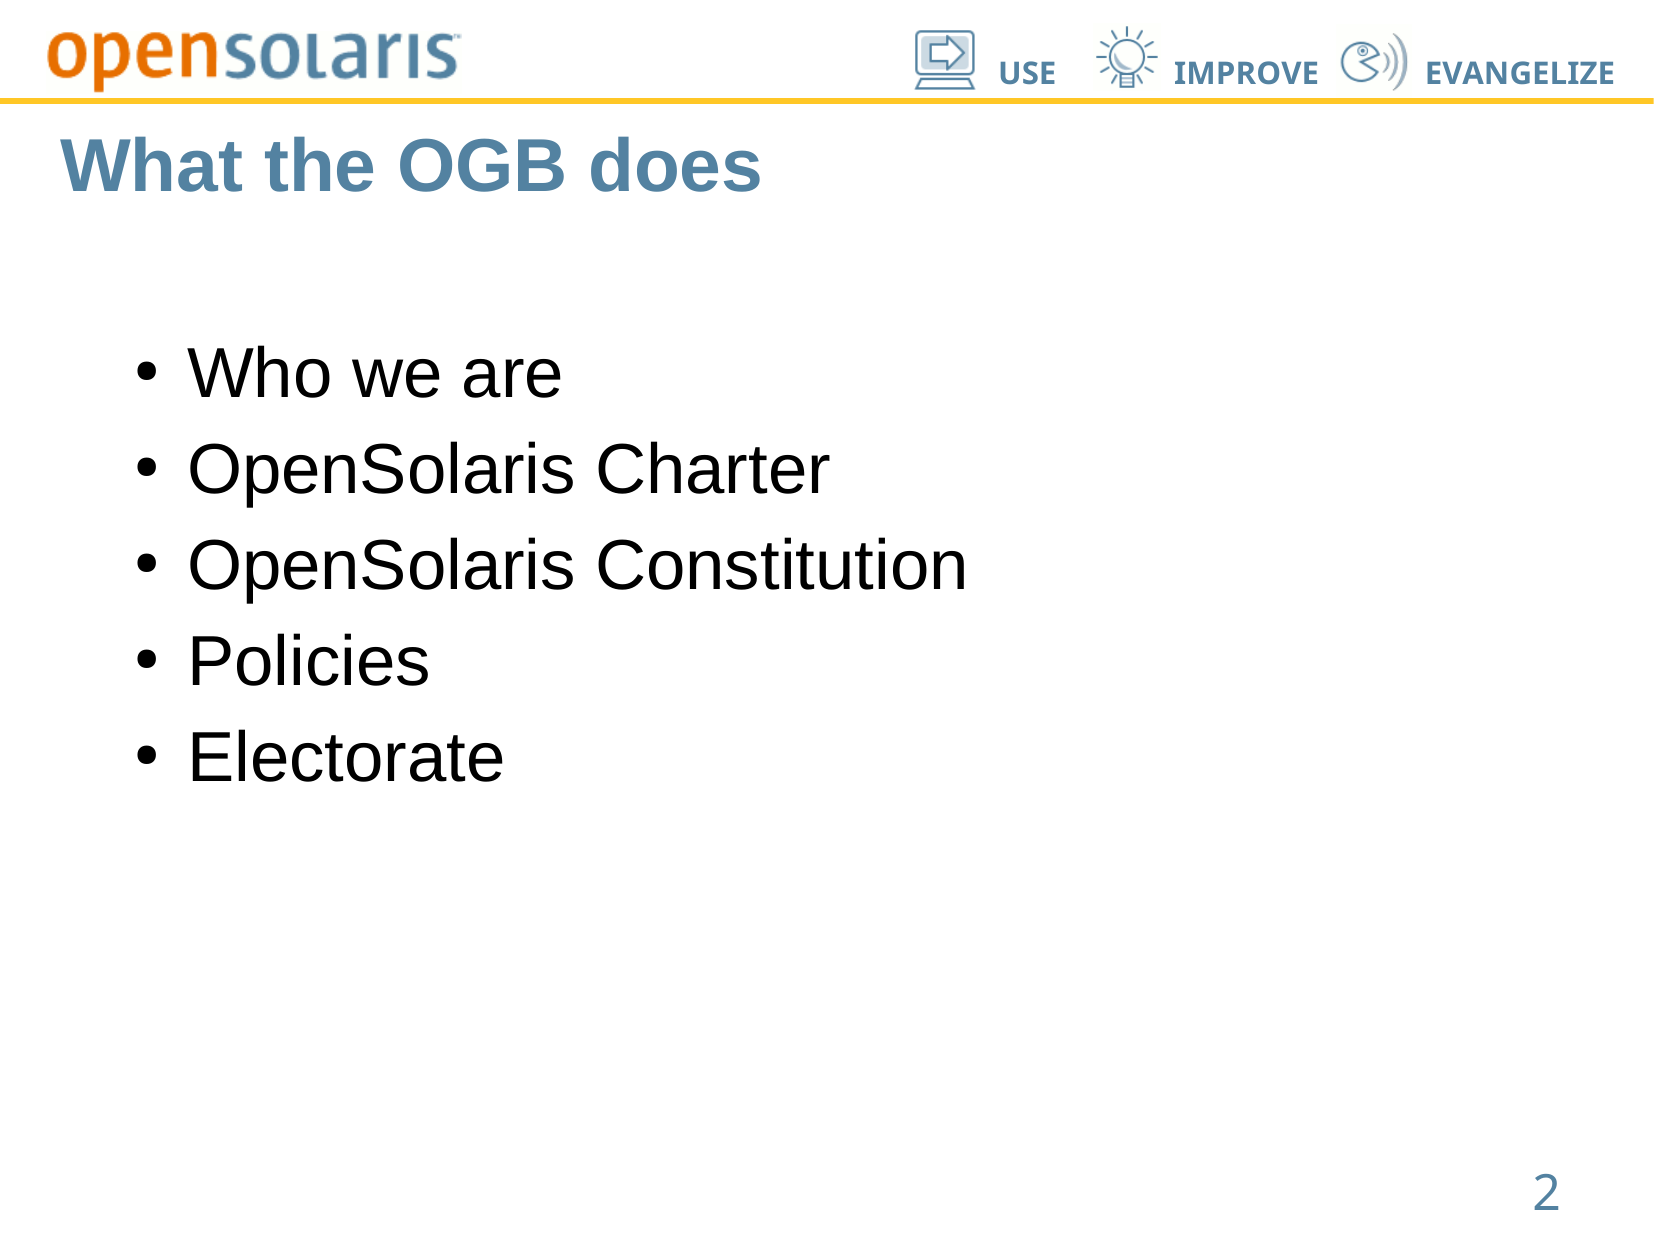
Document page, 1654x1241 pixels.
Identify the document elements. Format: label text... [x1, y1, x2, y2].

list Who we are OpenSolaris Charter OpenSolaris Constitution Policies Electorate [98, 237, 1556, 1151]
title What the OGB does [60, 120, 1534, 211]
picture [46, 31, 462, 94]
picture [1336, 24, 1412, 98]
picture [1093, 23, 1161, 91]
picture [907, 22, 983, 98]
